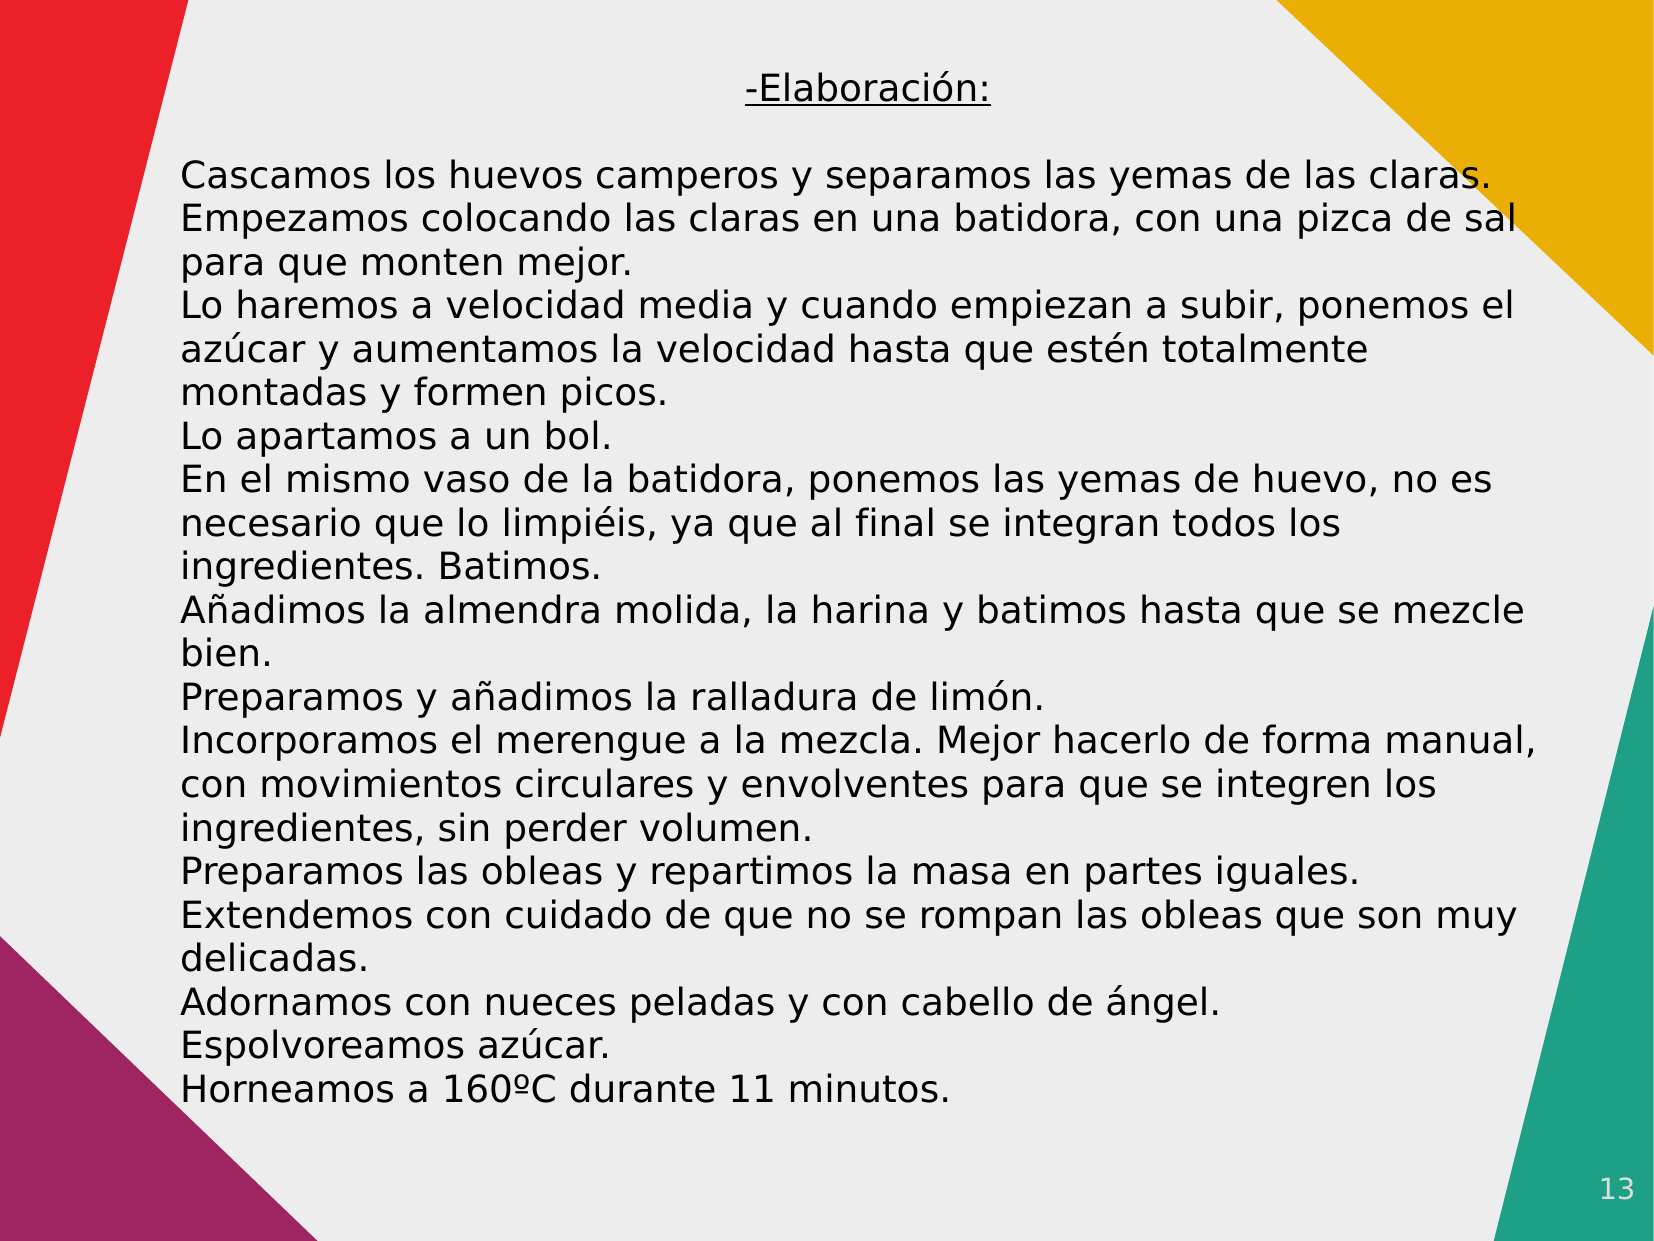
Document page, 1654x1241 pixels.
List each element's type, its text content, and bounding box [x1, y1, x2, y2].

text_box -Elaboración: Cascamos los huevos camperos y separamos las yemas de las claras. Empezamos colocando las claras en una batidora, con una pizca de sal para que monten mejor. Lo haremos a velocidad media y cuando empiezan a subir, ponemos el azúcar y aumentamos la velocidad hasta que estén totalmente montadas y formen picos. Lo apartamos a un bol. En el mismo vaso de la batidora, ponemos las yemas de huevo, no es necesario que lo limpiéis, ya que al final se integran todos los ingredientes. Batimos. Añadimos la almendra molida, la harina y batimos hasta que se mezcle bien. Preparamos y añadimos la ralladura de limón. Incorporamos el merengue a la mezcla. Mejor hacerlo de forma manual, con movimientos circulares y envolventes para que se integren los ingredientes, sin perder volumen. Preparamos las obleas y repartimos la masa en partes iguales. Extendemos con cuidado de que no se rompan las obleas que son muy delicadas. Adornamos con nueces peladas y con cabello de ángel. Espolvoreamos azúcar. Horneamos a 160ºC durante 11 minutos. [165, 59, 1571, 1241]
